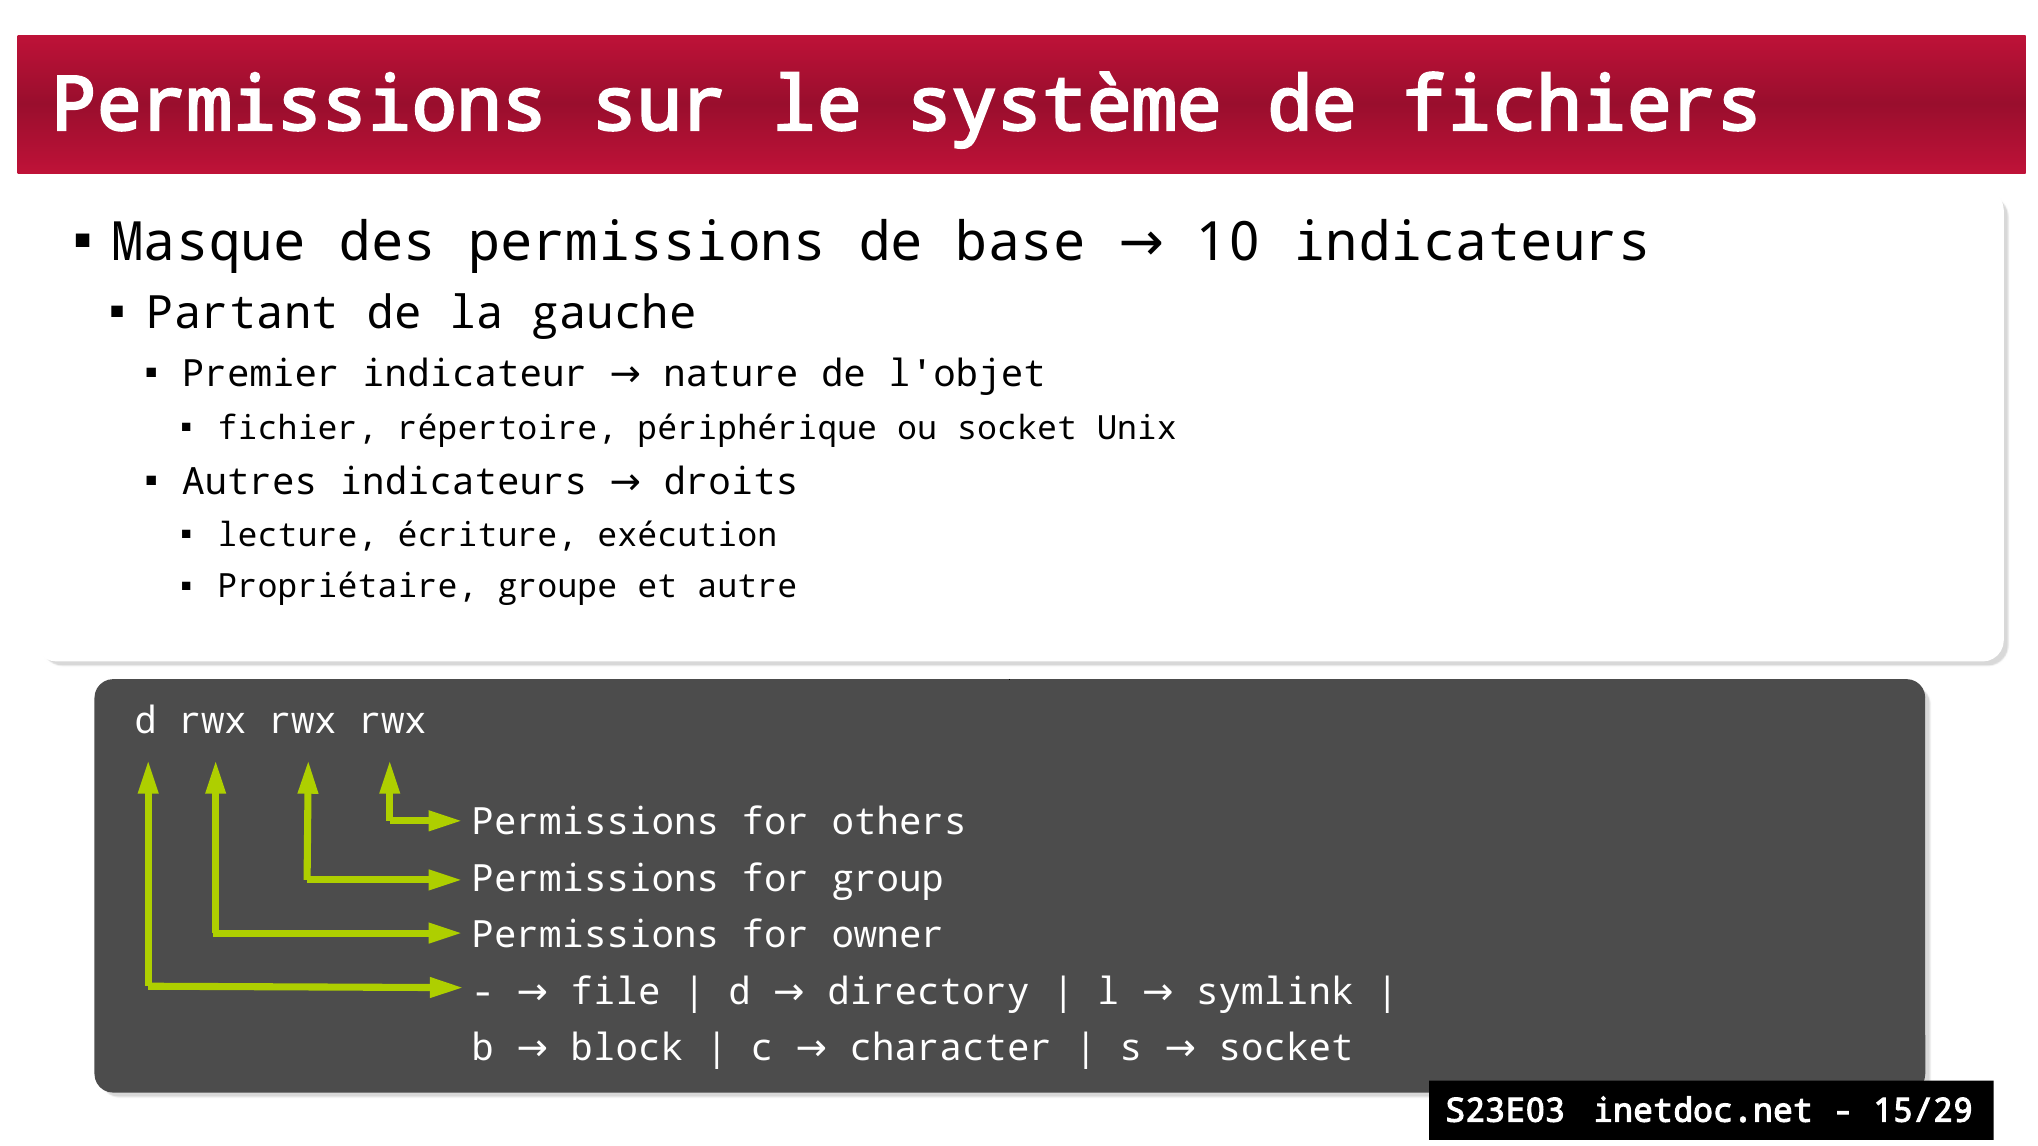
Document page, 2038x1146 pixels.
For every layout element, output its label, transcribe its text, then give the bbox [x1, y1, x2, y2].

text_box d rwx rwx rwx Permissions for others Permissions for group Permissions for owner - → file | d → directory | l → symlink | b → block | c → character | s → socket [94, 679, 1926, 1093]
text_box S23E03 inetdoc.net - <numéro>/29 [1429, 1080, 1994, 1140]
text_box Masque des permissions de base → 10 indicateurs Partant de la gauche Premier indicateur → nature de l'objet fichier, répertoire, périphérique ou socket Unix Autres indicateurs → droits lecture, écriture, exécution Propriétaire, groupe et autre [35, 188, 2004, 662]
text_box Permissions sur le système de fichiers [17, 35, 2026, 174]
